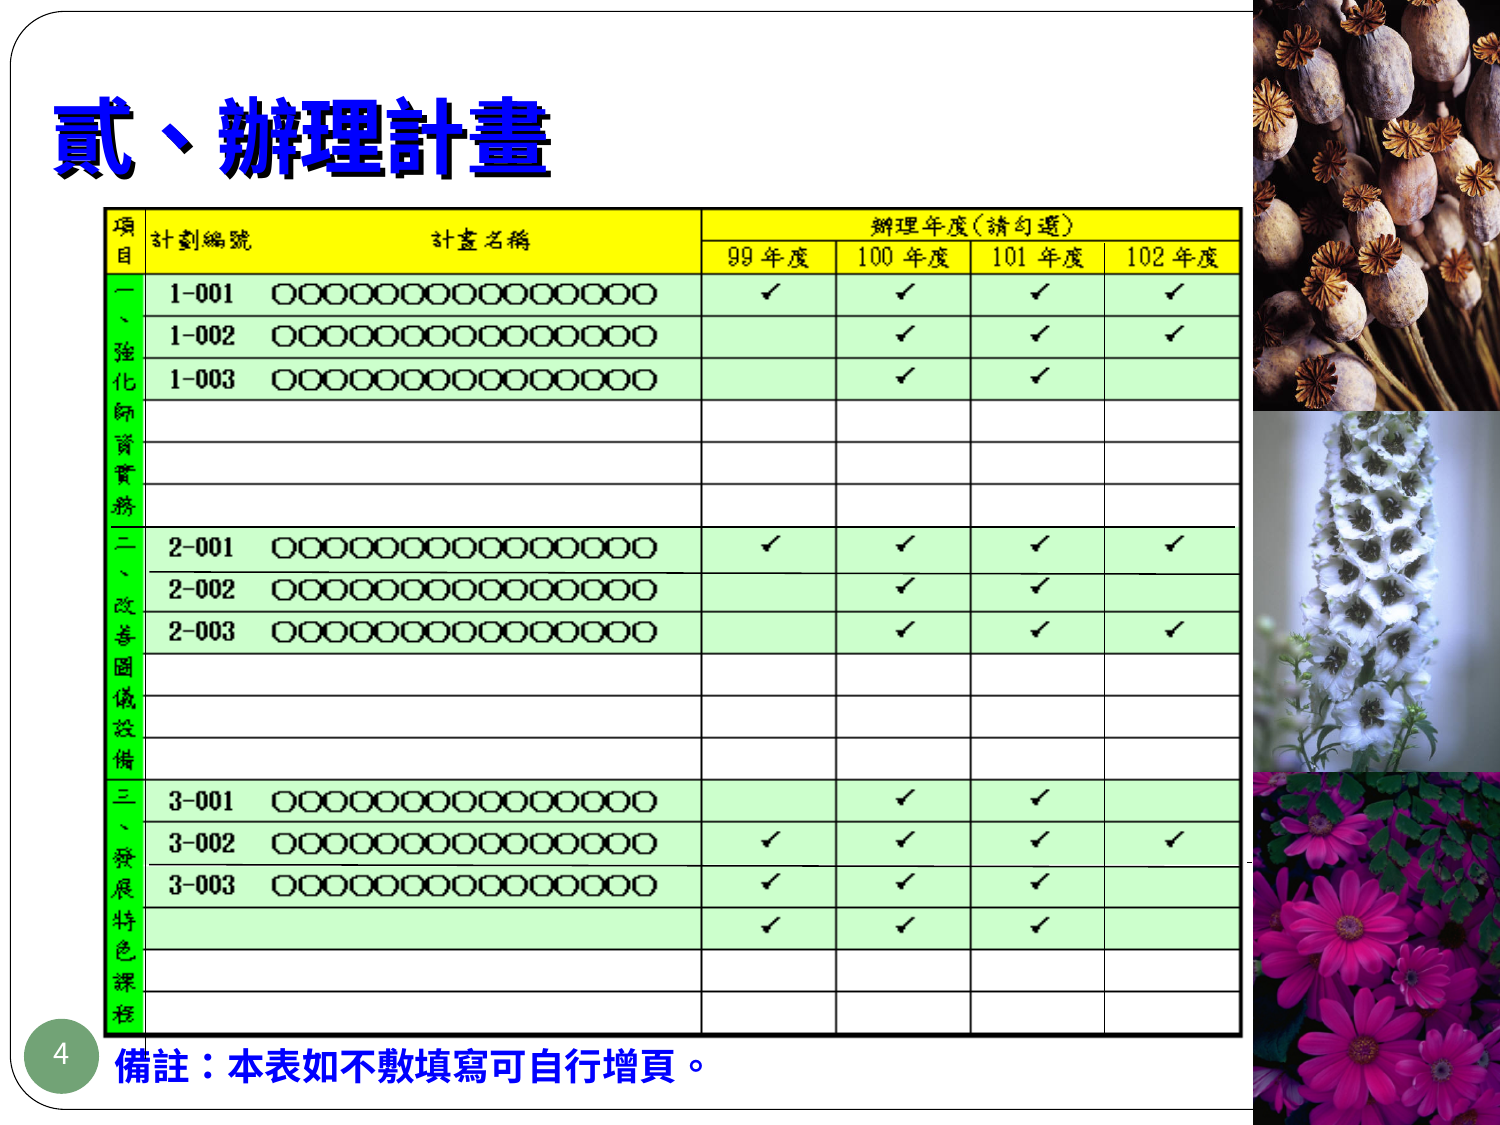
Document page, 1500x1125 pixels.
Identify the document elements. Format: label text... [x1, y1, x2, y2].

picture [1253, 0, 1500, 1125]
text_box 備註：本表如不敷填寫可自行增頁。 [100, 1047, 730, 1096]
picture [100, 207, 145, 1047]
text_box <編號> [23, 1018, 100, 1094]
text_box 貳、辦理計畫 [35, 35, 668, 200]
picture [146, 207, 1247, 1047]
